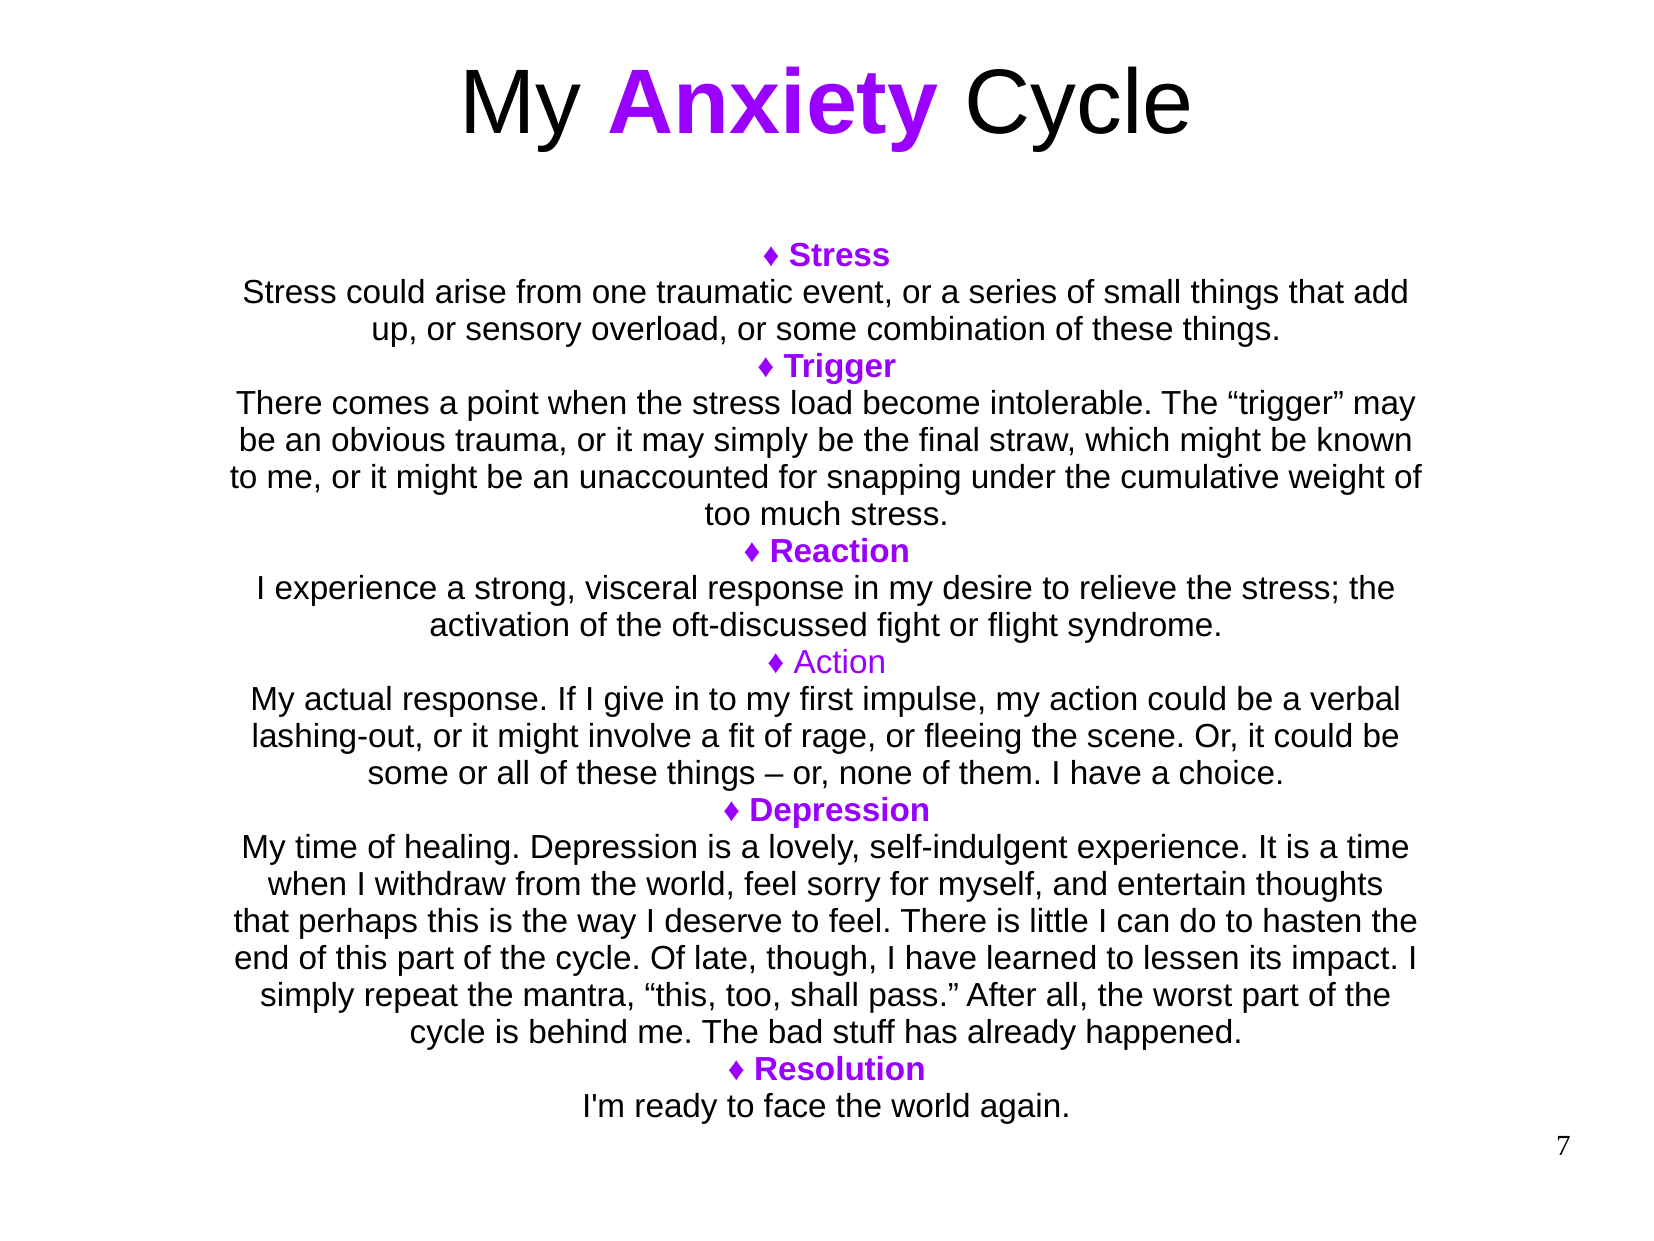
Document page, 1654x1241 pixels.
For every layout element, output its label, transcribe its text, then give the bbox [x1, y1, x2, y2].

title My Anxiety Cycle [82, 49, 1571, 230]
subtitle ♦ Stress Stress could arise from one traumatic event, or a series of small things that add up, or sensory overload, or some combination of these things. ♦ Trigger There comes a point when the stress load become intolerable. The “trigger” may be an obvious trauma, or it may simply be the final straw, which might be known to me, or it might be an unaccounted for snapping under the cumulative weight of too much stress. ♦ Reaction I experience a strong, visceral response in my desire to relieve the stress; the activation of the oft-discussed fight or flight syndrome. ♦ Action My actual response. If I give in to my first impulse, my action could be a verbal lashing-out, or it might involve a fit of rage, or fleeing the scene. Or, it could be some or all of these things – or, none of them. I have a choice. ♦ Depression My time of healing. Depression is a lovely, self-indulgent experience. It is a time when I withdraw from the world, feel sorry for myself, and entertain thoughts that perhaps this is the way I deserve to feel. There is little I can do to hasten the end of this part of the cycle. Of late, though, I have learned to lessen its impact. I simply repeat the mantra, “this, too, shall pass.” After all, the worst part of the cycle is behind me. The bad stuff has already happened. ♦ Resolution I'm ready to face the world again. [82, 230, 1571, 1168]
